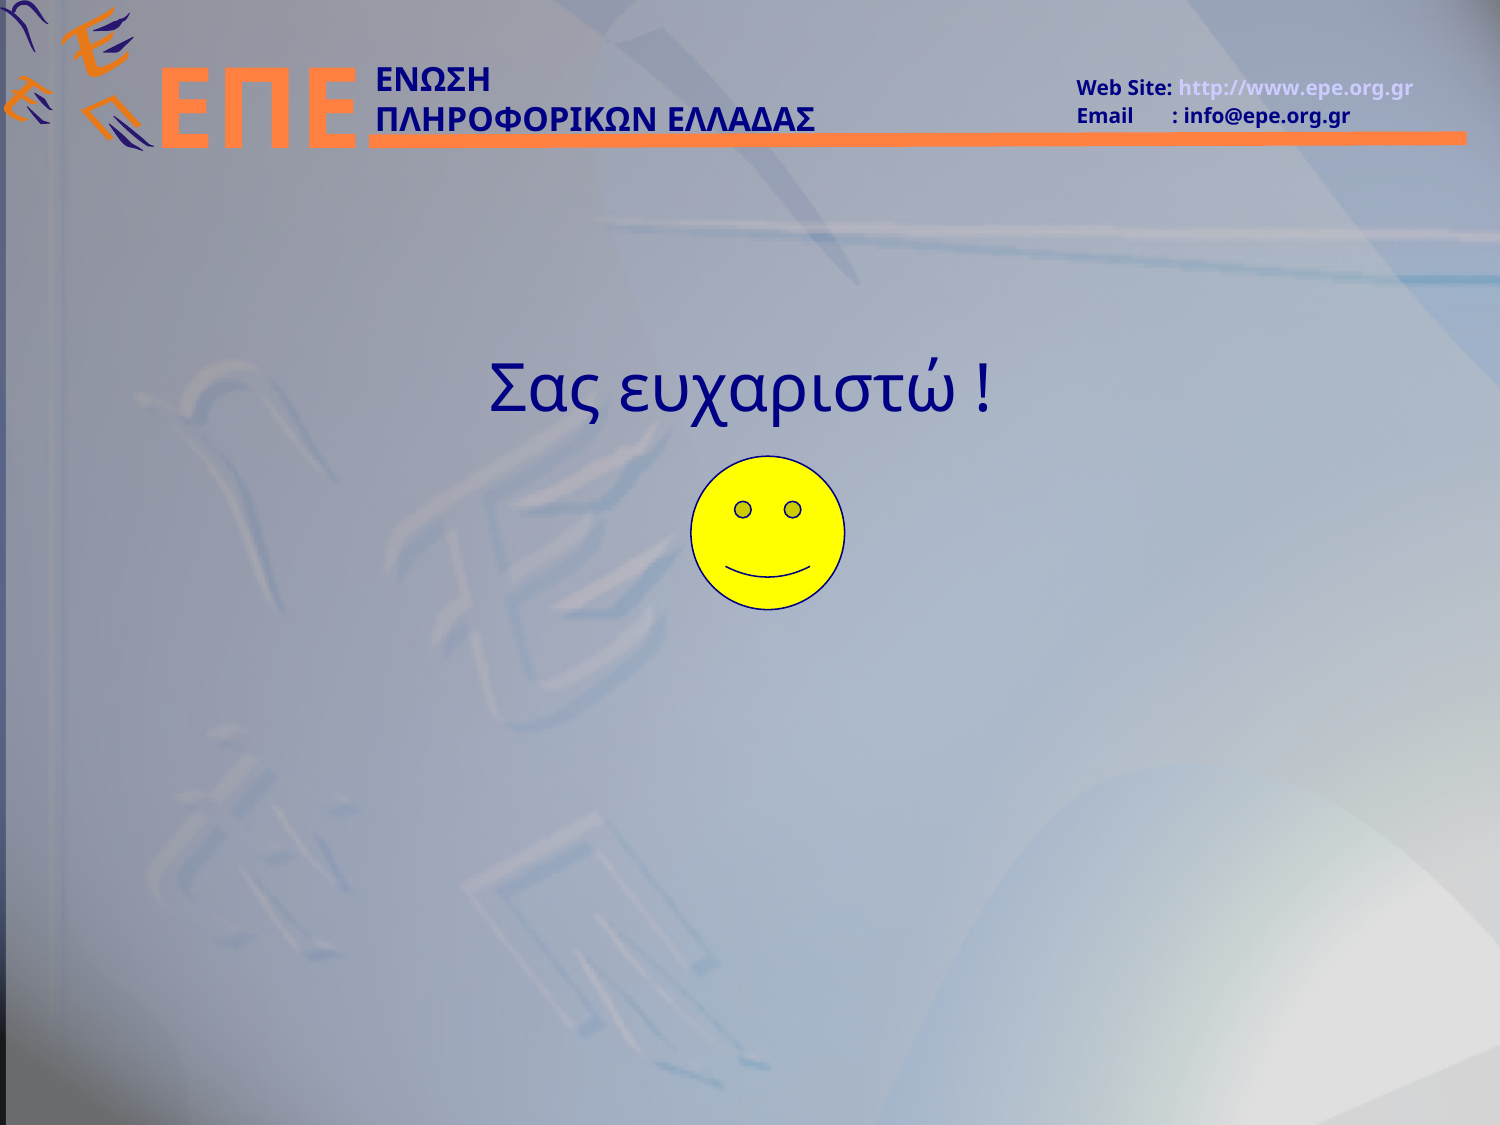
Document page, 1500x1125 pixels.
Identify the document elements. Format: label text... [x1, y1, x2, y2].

text_box [690, 456, 845, 610]
list Σας ευχαριστώ ! [112, 337, 1388, 1013]
